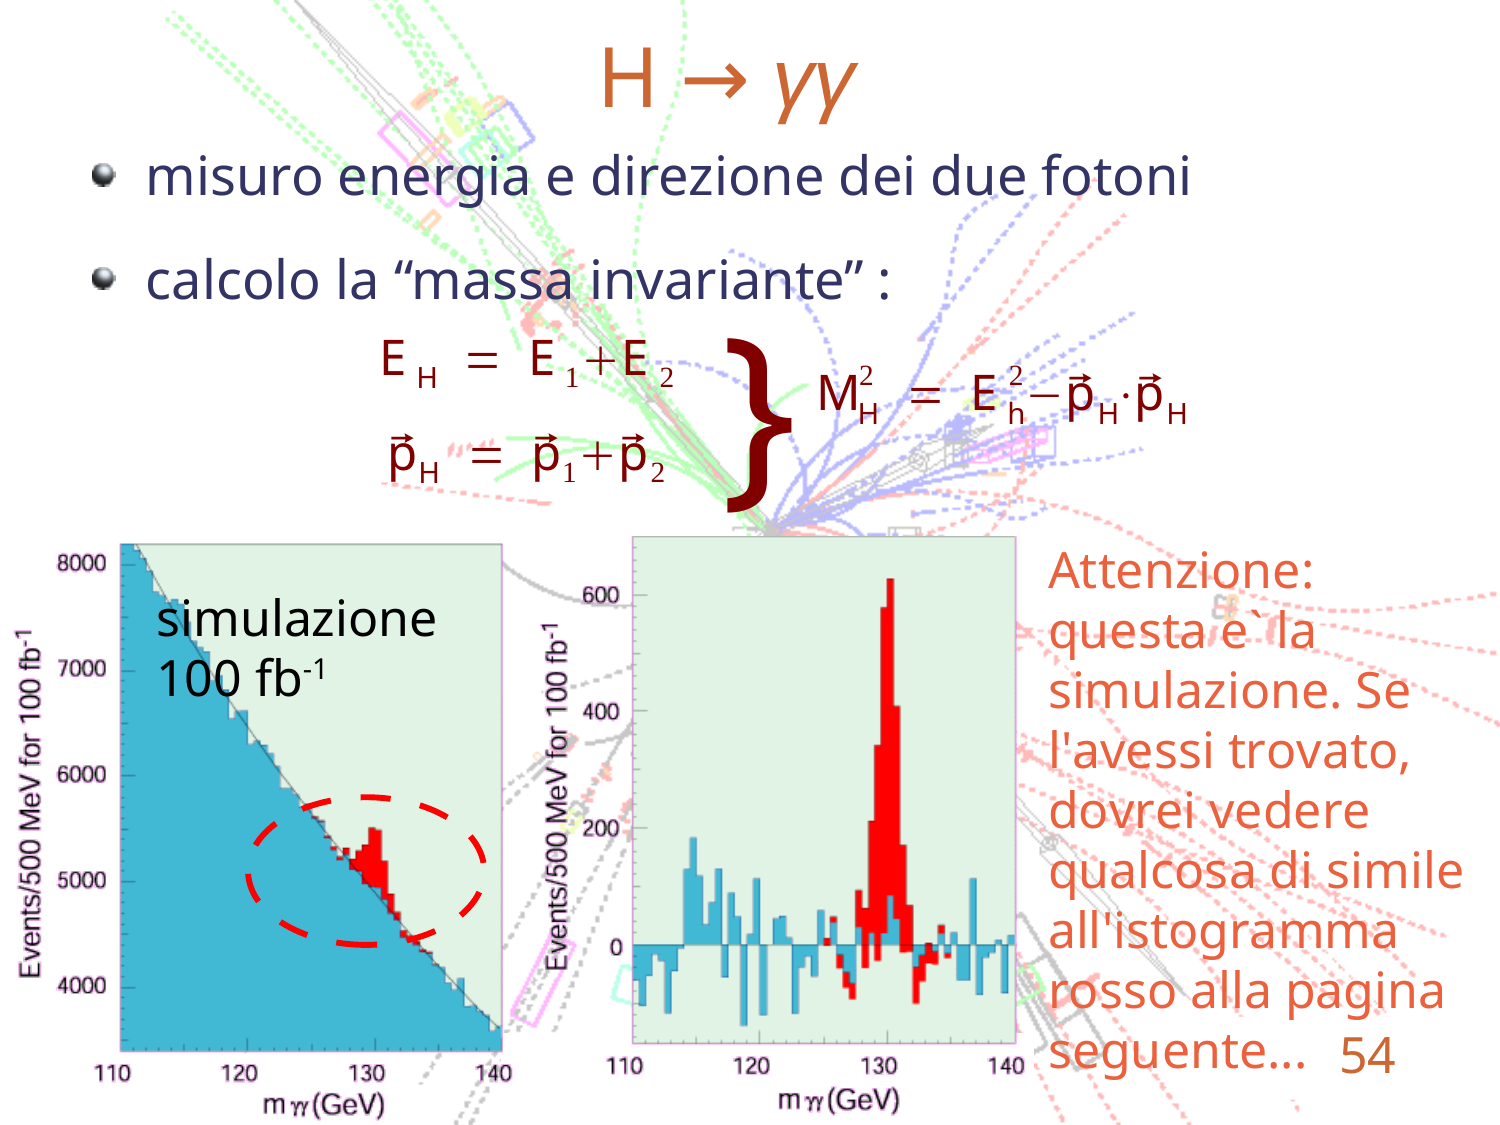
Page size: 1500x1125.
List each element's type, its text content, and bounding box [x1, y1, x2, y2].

text_box } [706, 274, 833, 529]
text_box [501, 1033, 1034, 1125]
list misuro energia e direzione dei due fotoni calcolo la “massa invariante” : [75, 137, 1425, 336]
chart [745, 517, 853, 536]
picture [0, 0, 1500, 1125]
text_box Attenzione: questa e` la simulazione. Se l'avessi trovato, dovrei vedere qualcosa di simile all'istogramma rosso alla pagina seguente... [1033, 531, 1500, 1027]
chart [833, 359, 1195, 442]
text_box simulazione 100 fb-1 [141, 578, 562, 714]
chart [373, 329, 680, 407]
chart [381, 424, 672, 502]
title H → γγ [37, 3, 1463, 141]
